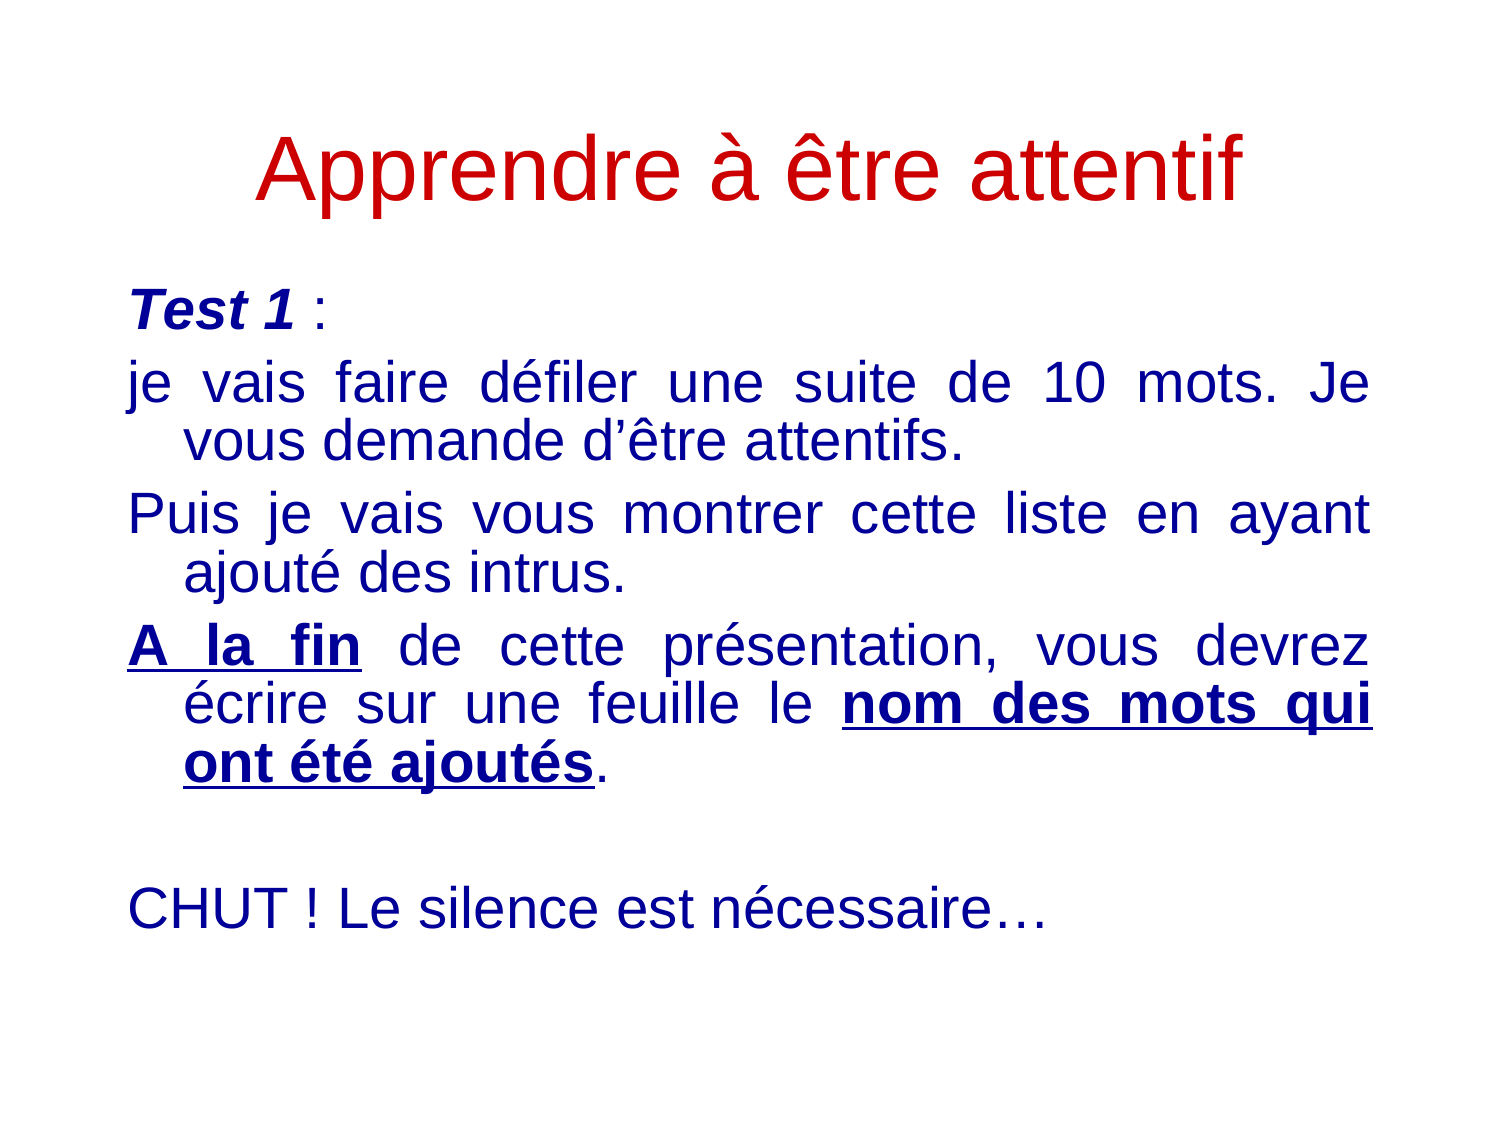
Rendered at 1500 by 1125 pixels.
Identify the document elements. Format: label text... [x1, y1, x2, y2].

list Test 1 : je vais faire défiler une suite de 10 mots. Je vous demande d’être attentifs. Puis je vais vous montrer cette liste en ayant ajouté des intrus. A la fin de cette présentation, vous devrez écrire sur une feuille le nom des mots qui ont été ajoutés. CHUT ! Le silence est nécessaire… [112, 275, 1388, 1001]
title Apprendre à être attentif [112, 74, 1388, 263]
